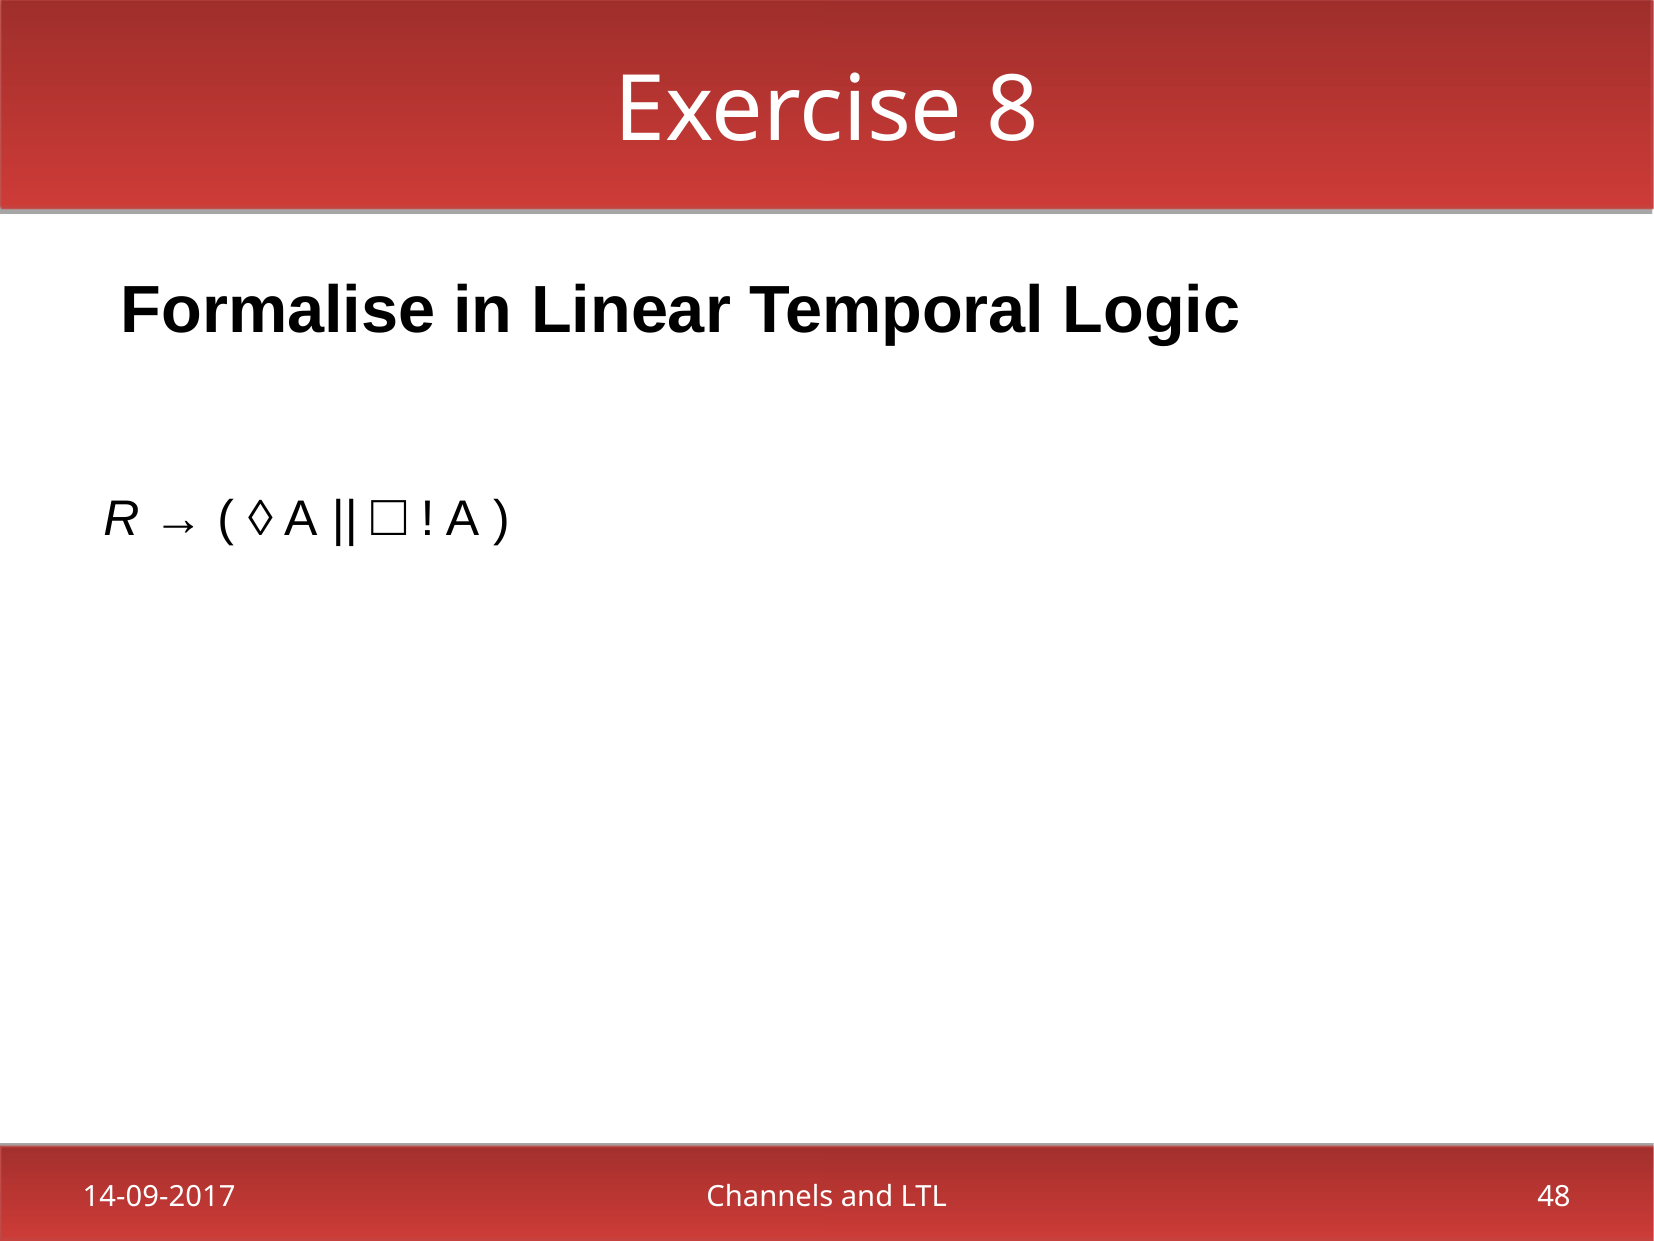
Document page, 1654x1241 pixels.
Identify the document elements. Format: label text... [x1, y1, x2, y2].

title Exercise 8 [59, 31, 1595, 178]
text_box Formalise in Linear Temporal Logic [105, 264, 1259, 355]
text_box R → ( ◊ A || □ ! A ) [88, 442, 1565, 523]
picture [0, 1143, 1654, 1241]
picture [0, 0, 1654, 214]
